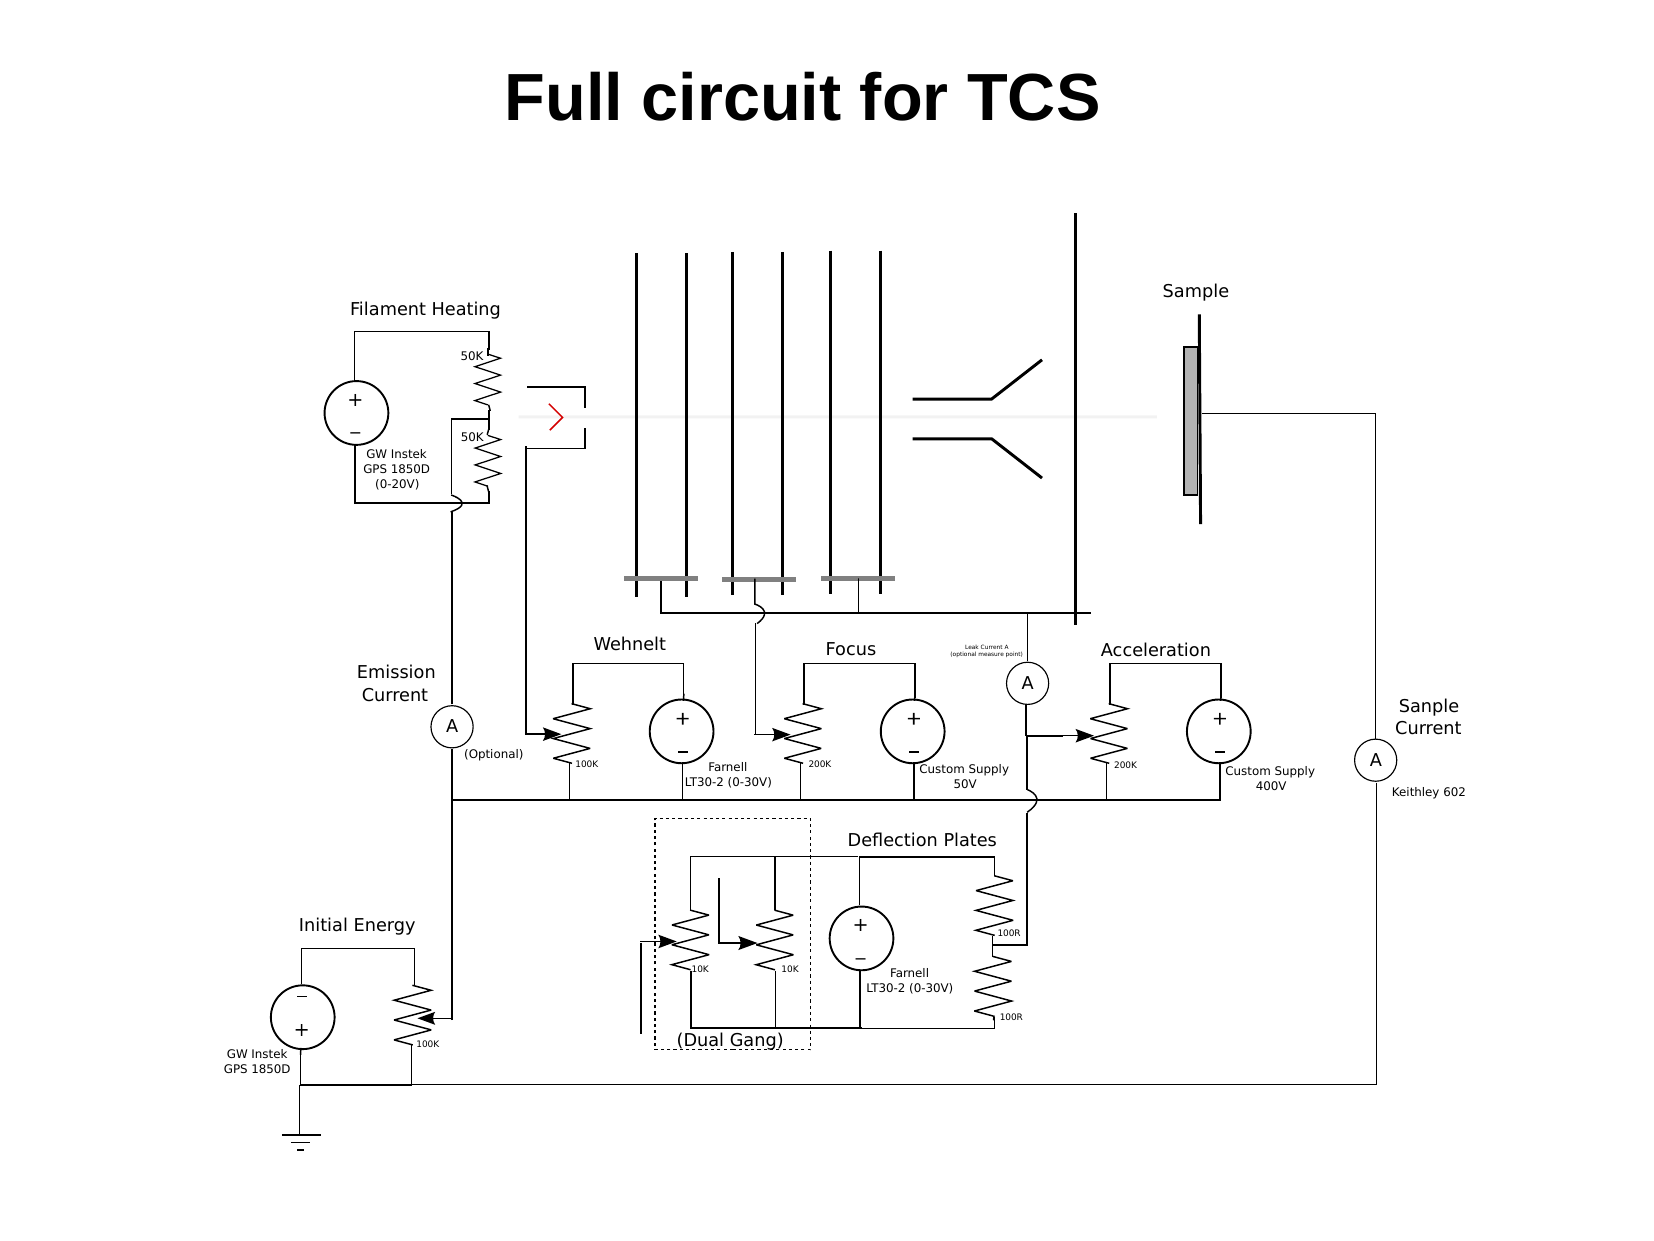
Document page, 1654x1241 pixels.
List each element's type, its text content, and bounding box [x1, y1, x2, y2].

picture [224, 212, 1465, 1151]
title Full circuit for TCS [59, 0, 1548, 201]
